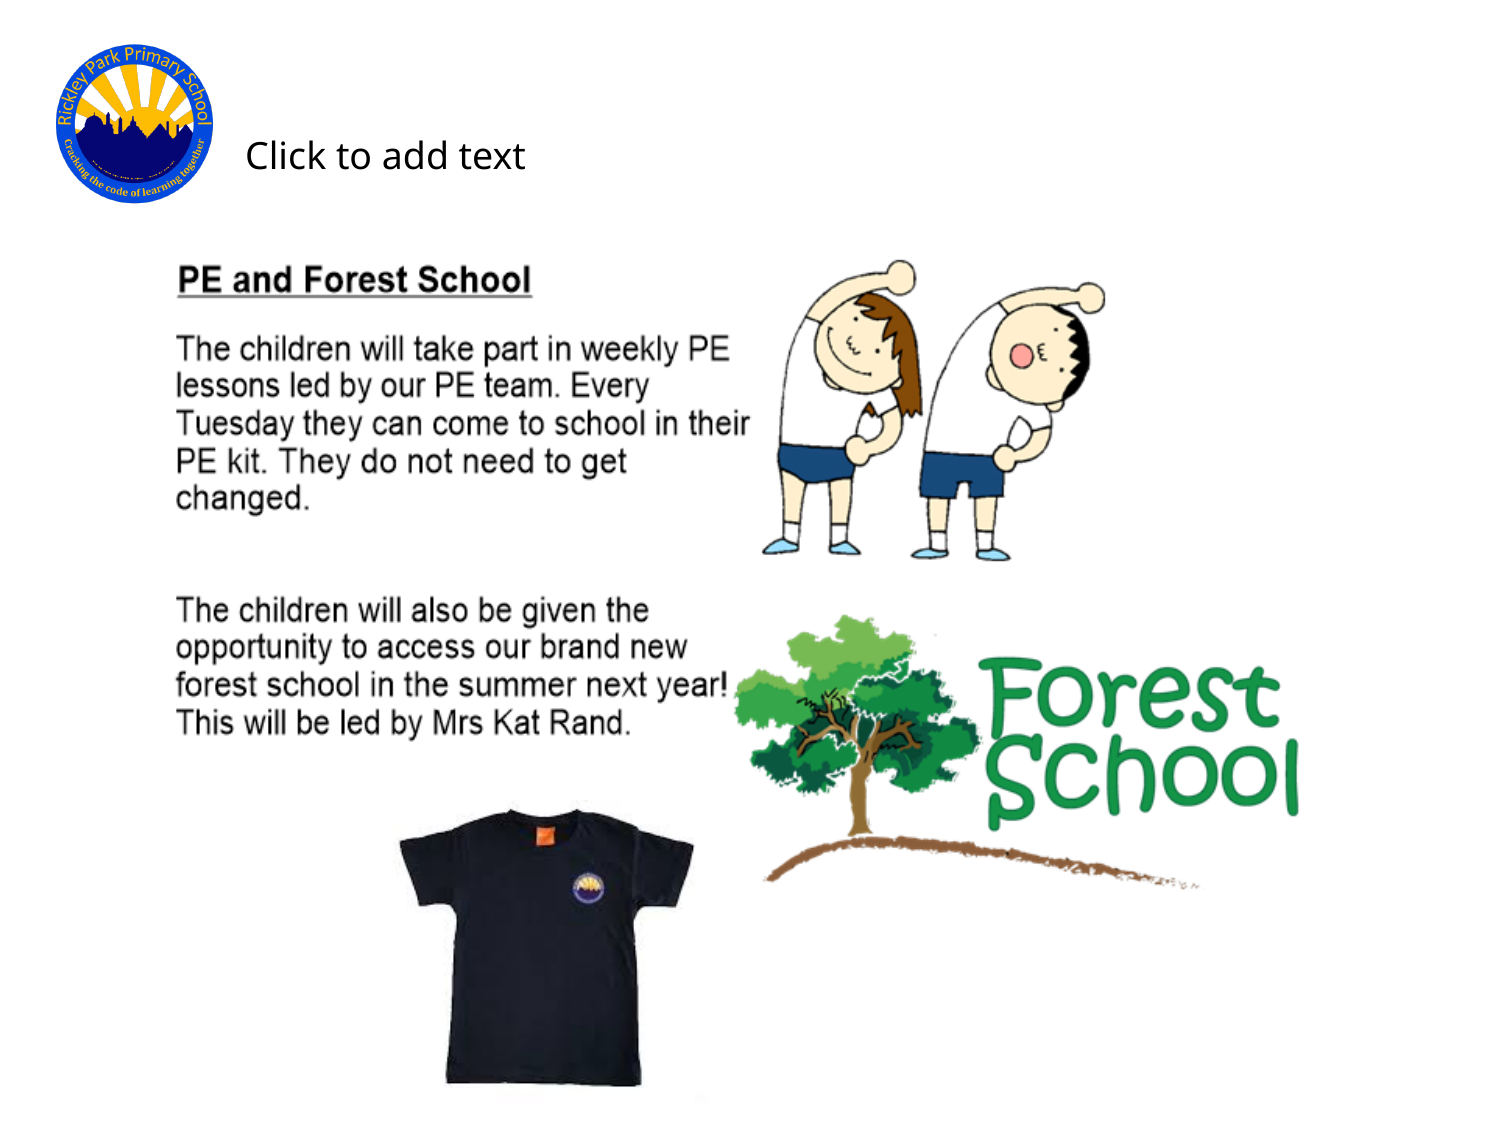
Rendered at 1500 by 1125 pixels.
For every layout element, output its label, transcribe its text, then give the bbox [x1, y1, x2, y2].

picture [162, 235, 1322, 1104]
text_box Click to add text [230, 124, 976, 185]
picture [54, 44, 214, 205]
